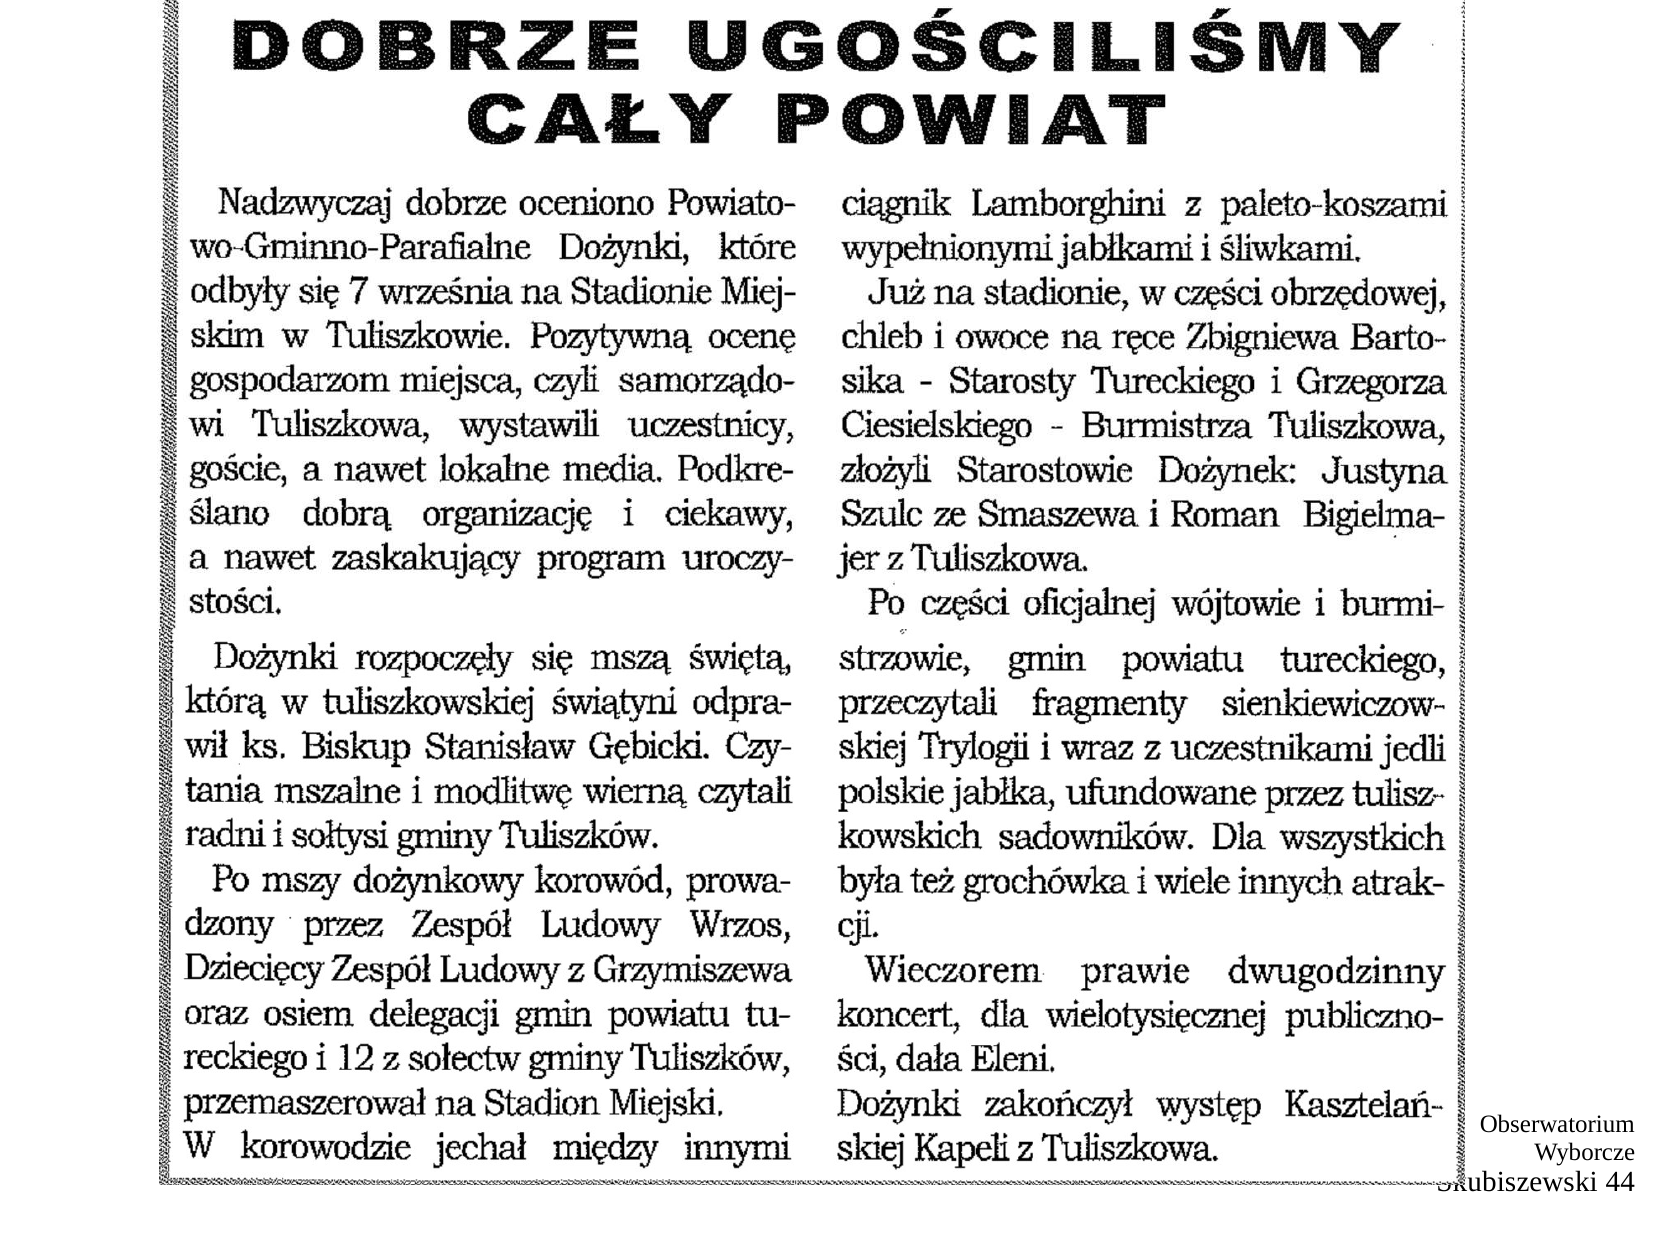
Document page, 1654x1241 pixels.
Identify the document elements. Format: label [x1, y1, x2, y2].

picture [150, 0, 1465, 1185]
